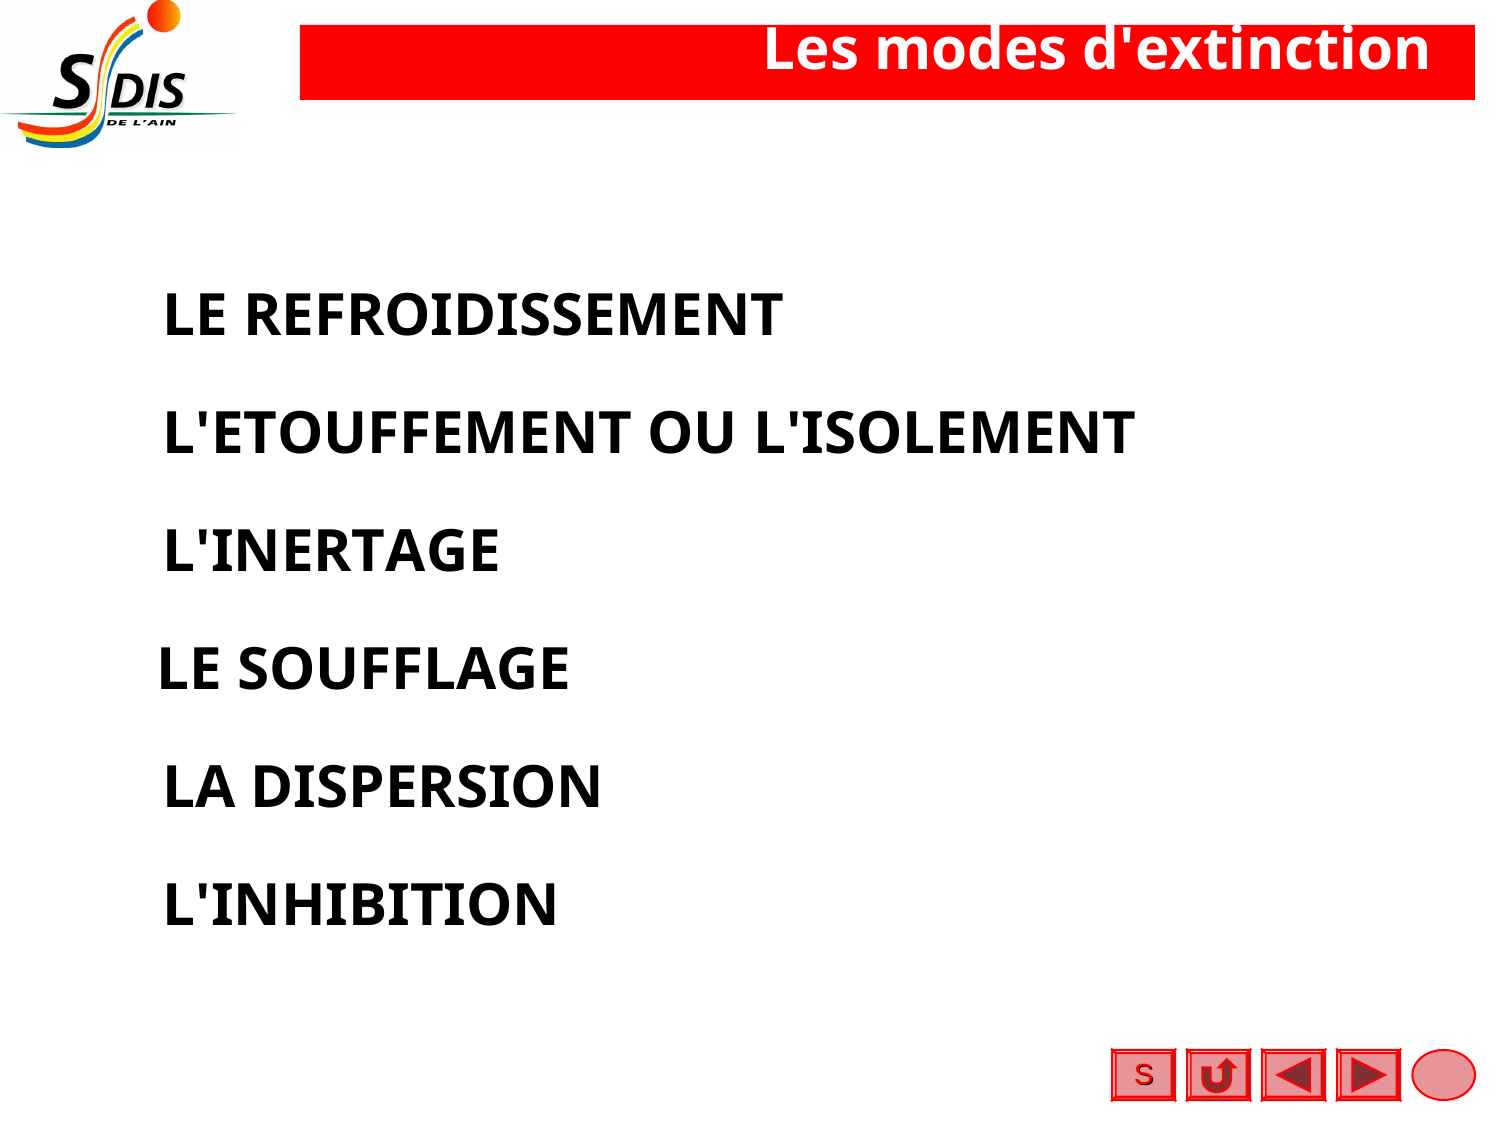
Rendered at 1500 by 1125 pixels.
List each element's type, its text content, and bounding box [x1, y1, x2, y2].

text_box LE REFROIDISSEMENT [147, 265, 1004, 383]
text_box L'INHIBITION [147, 856, 709, 1034]
picture [1117, 1055, 1170, 1095]
text_box agents extincteur [324, 29, 1447, 296]
text_box Les modes d'extinction [442, 0, 1447, 119]
picture [1267, 1055, 1320, 1095]
picture [1192, 1055, 1245, 1095]
text_box L'ETOUFFEMENT OU L'ISOLEMENT [147, 383, 1329, 502]
text_box LE SOUFFLAGE [141, 620, 709, 739]
picture [1342, 1055, 1395, 1095]
text_box LA DISPERSION [147, 739, 686, 857]
picture [0, 0, 237, 148]
text_box [1412, 1049, 1476, 1101]
text_box L'INERTAGE [147, 501, 597, 621]
